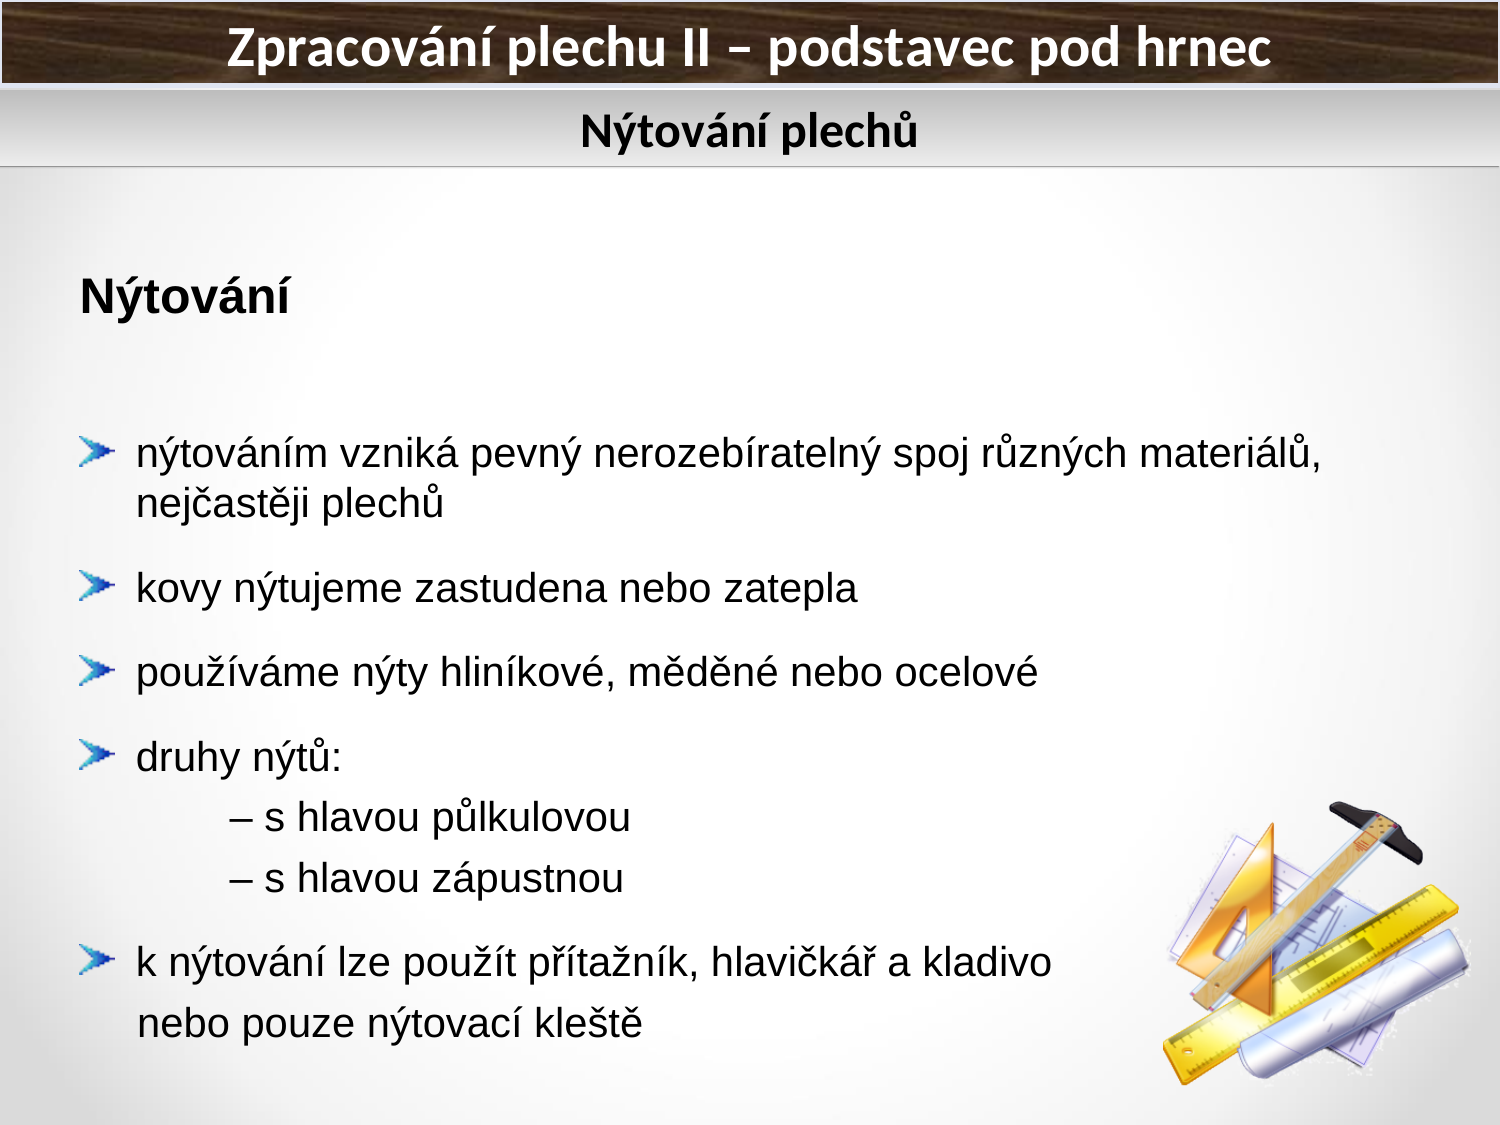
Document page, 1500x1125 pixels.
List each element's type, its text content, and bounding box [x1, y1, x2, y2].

picture [0, 86, 1500, 90]
text_box Nýtování [64, 255, 1436, 331]
text_box Nýtování plechů [0, 90, 1500, 166]
text_box nýtováním vzniká pevný nerozebíratelný spoj různých materiálů, nejčastěji plechů kovy nýtujeme zastudena nebo zatepla používáme nýty hliníkové, měděné nebo ocelové druhy nýtů: – s hlavou půlkulovou – s hlavou zápustnou k nýtování lze použít přítažník, hlavičkář a kladivo nebo pouze nýtovací kleště [64, 418, 1471, 1054]
text_box Zpracování plechu II – podstavec pod hrnec [0, 0, 1500, 86]
picture [0, 166, 1500, 1125]
